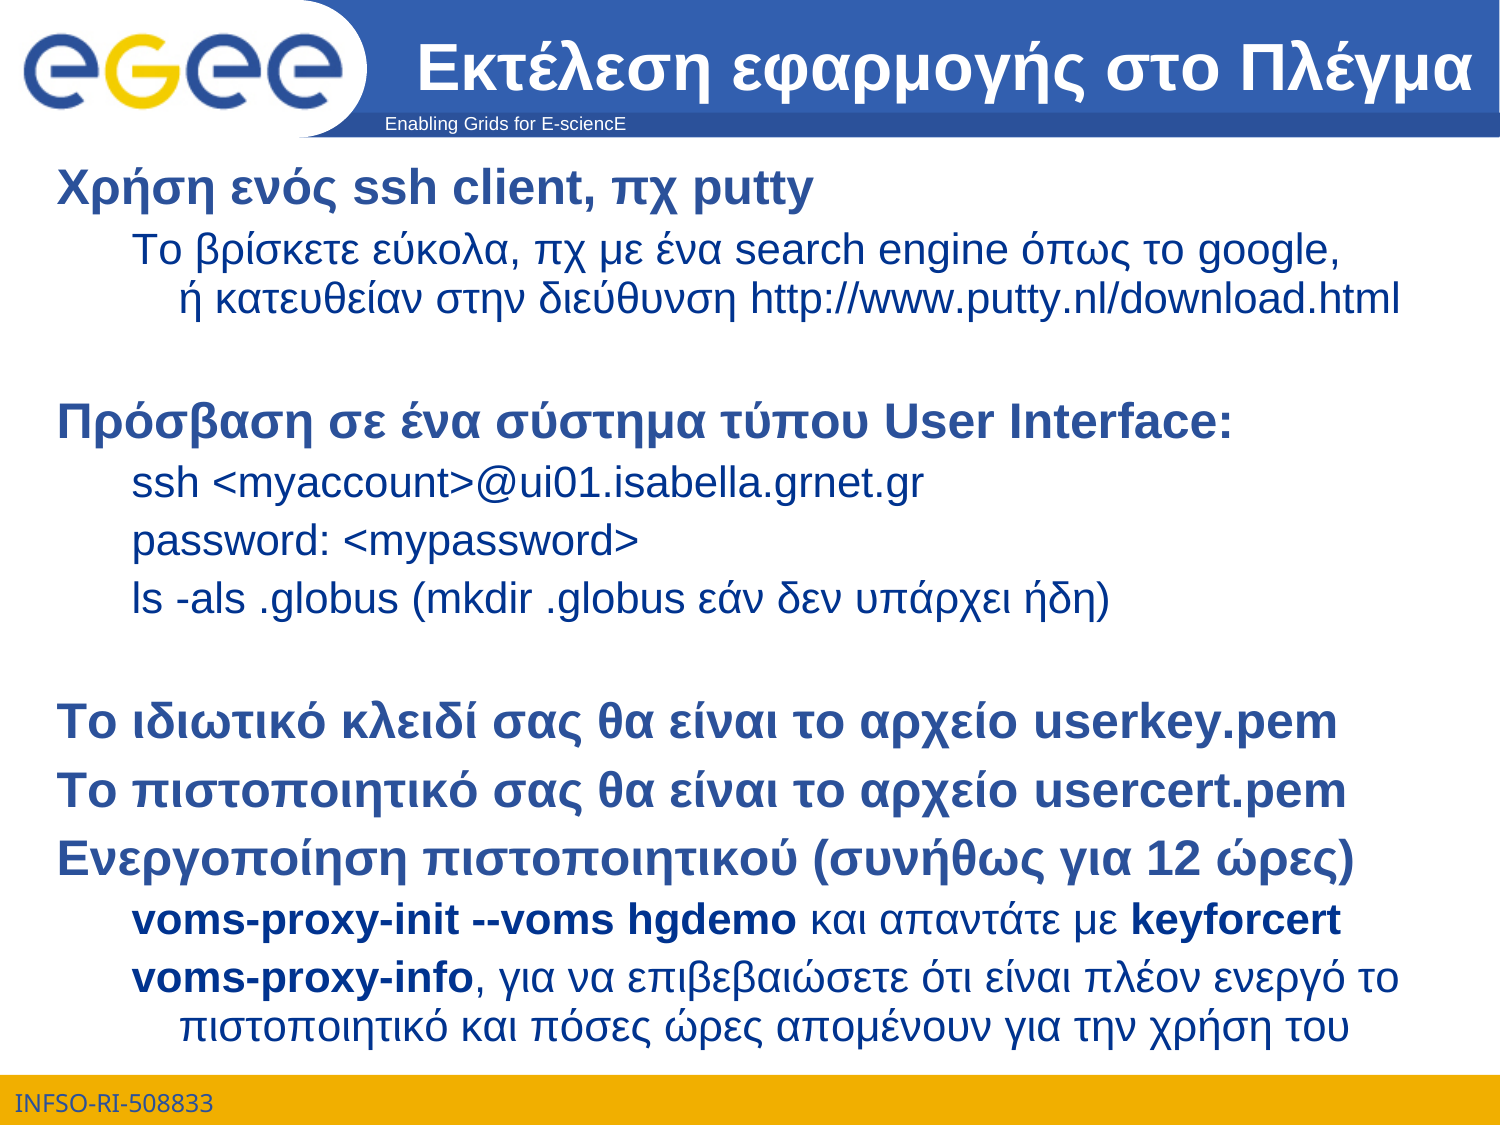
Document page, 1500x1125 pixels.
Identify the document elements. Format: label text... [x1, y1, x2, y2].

list Χρήση ενός ssh client, πχ putty Το βρίσκετε εύκολα, πχ με ένα search engine όπως το google, ή κατευθείαν στην διεύθυνση http://www.putty.nl/download.html Πρόσβαση σε ένα σύστημα τύπου User Interface: ssh <myaccount>@ui01.isabella.grnet.gr password: <mypassword> ls -als .globus (mkdir .globus εάν δεν υπάρχει ήδη) Το ιδιωτικό κλειδί σας θα είναι το αρχείο userkey.pem Το πιστοποιητικό σας θα είναι το αρχείο usercert.pem Ενεργοποίηση πιστοποιητικού (συνήθως για 12 ώρες) voms-proxy-init --voms hgdemo και απαντάτε με keyforcert voms-proxy-info, για να επιβεβαιώσετε ότι είναι πλέον ενεργό το πιστοποιητικό και πόσες ώρες απομένουν για την χρήση του [56, 159, 1466, 1107]
picture [18, 30, 349, 112]
title Εκτέλεση εφαρμογής στο Πλέγμα [369, 0, 1475, 195]
